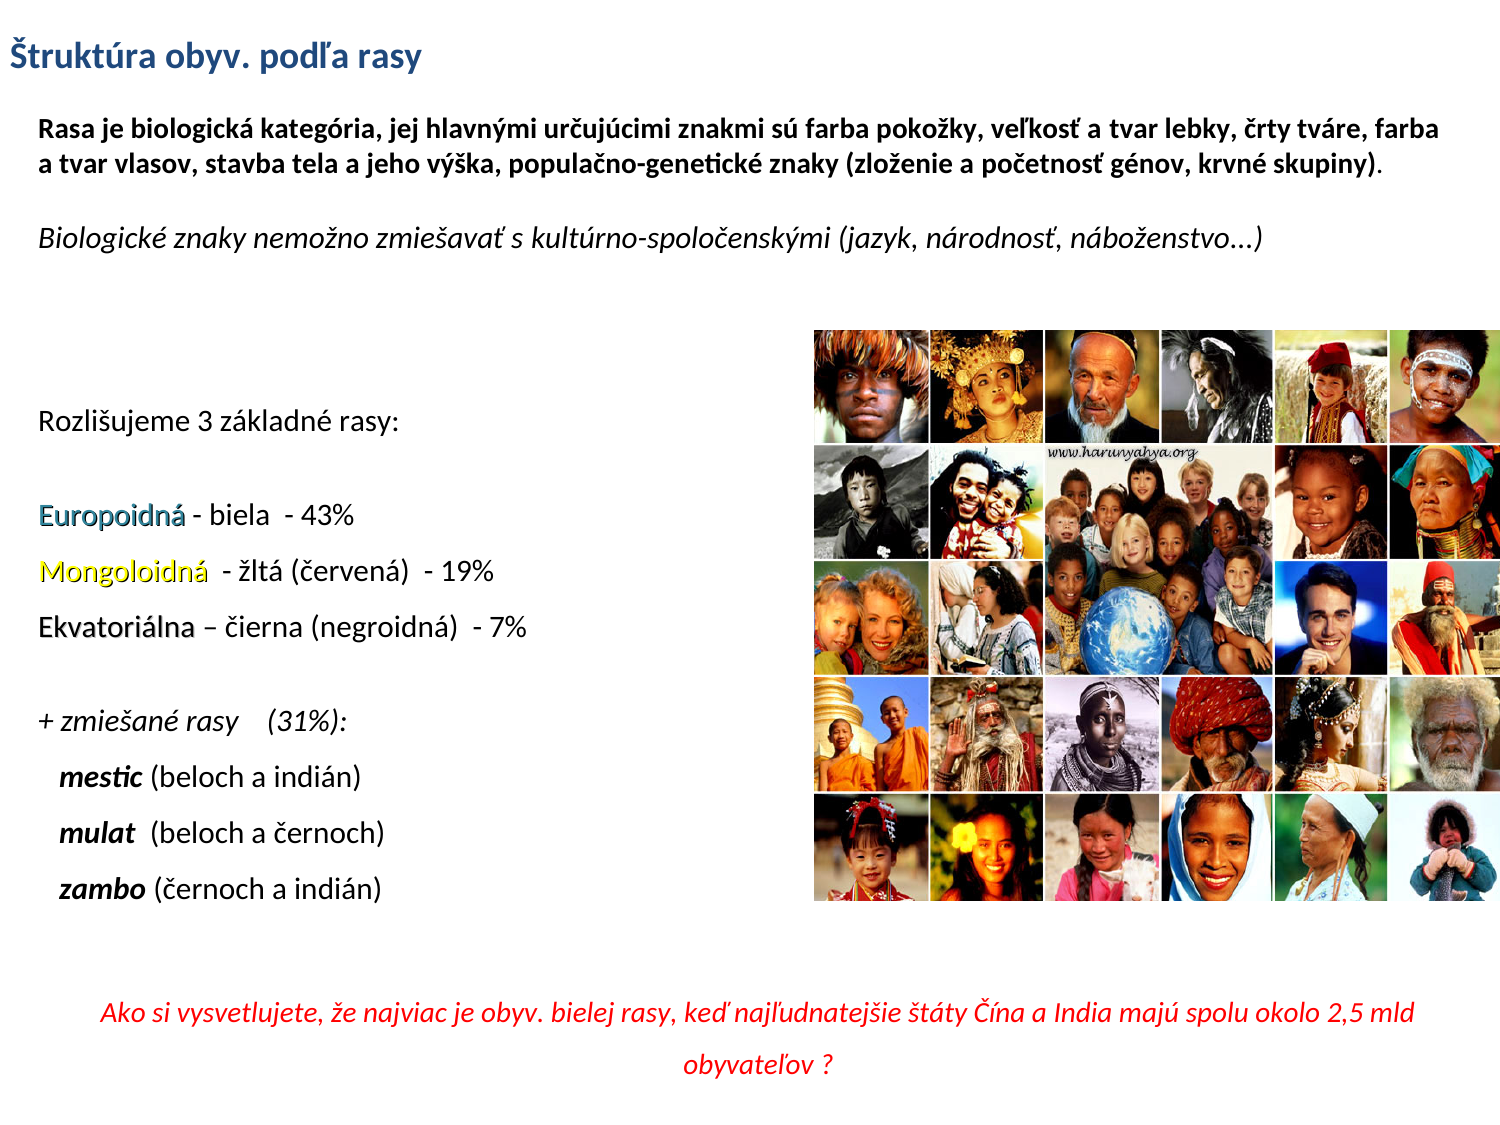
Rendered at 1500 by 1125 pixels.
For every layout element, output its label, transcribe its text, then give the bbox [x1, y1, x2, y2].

text_box Rasa je biologická kategória, jej hlavnými určujúcimi znakmi sú farba pokožky, veľkosť a tvar lebky, črty tváre, farba a tvar vlasov, stavba tela a jeho výška, populačno-genetické znaky (zloženie a početnosť génov, krvné skupiny). Biologické znaky nemožno zmiešavať s kultúrno-spoločenskými (jazyk, národnosť, náboženstvo...) [23, 101, 1477, 300]
text_box Rozlišujeme 3 základné rasy: Europoidná - biela - 43% Mongoloidná - žltá (červená) - 19% Ekvatoriálna – čierna (negroidná) - 7% + zmiešané rasy (31%): mestic (beloch a indián) mulat (beloch a černoch) zambo (černoch a indián) [23, 392, 1254, 914]
picture [814, 330, 1500, 901]
text_box Ako si vysvetlujete, že najviac je obyv. bielej rasy, keď najľudnatejšie štáty Čína a India majú spolu okolo 2,5 mld obyvateľov ? [40, 933, 1477, 1089]
text_box Štruktúra obyv. podľa rasy [0, 23, 891, 84]
